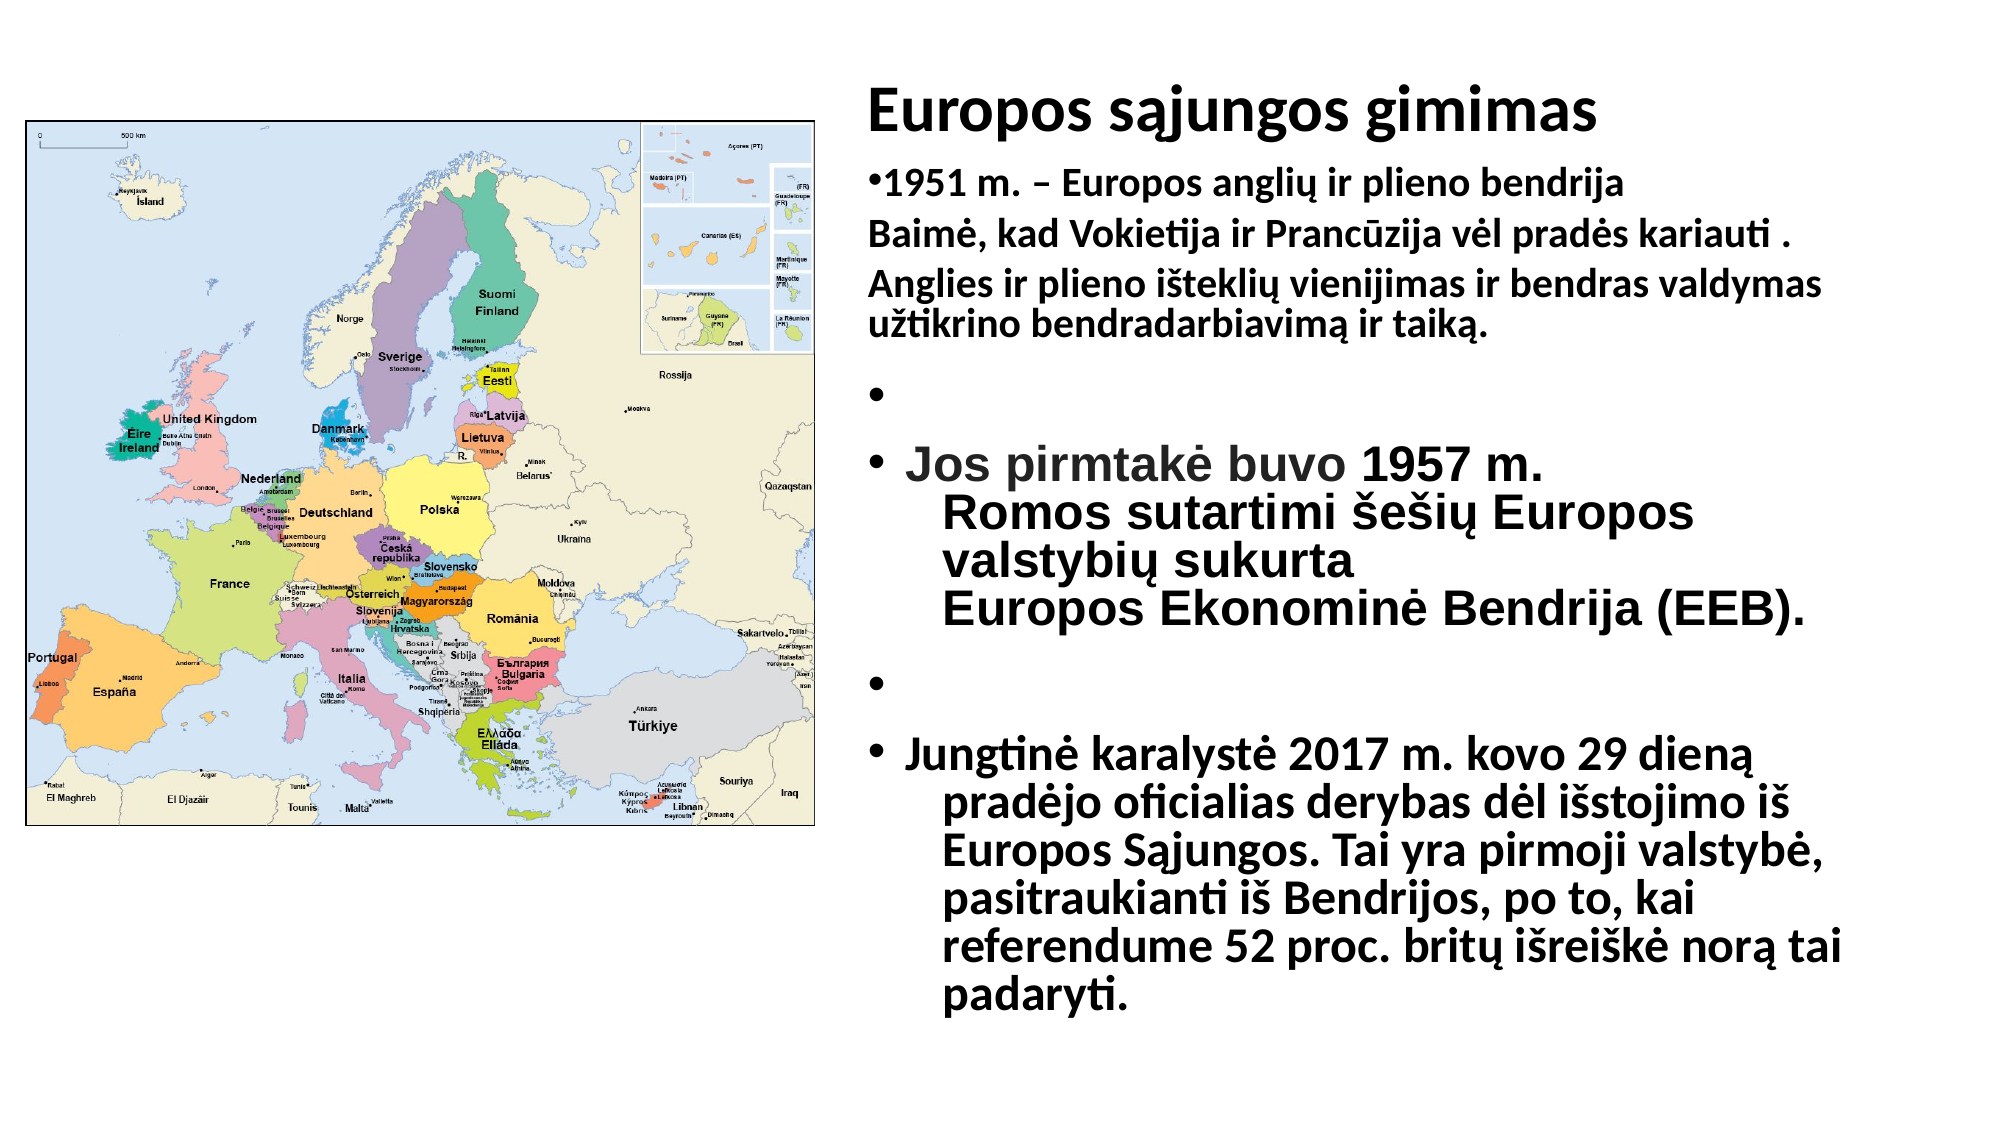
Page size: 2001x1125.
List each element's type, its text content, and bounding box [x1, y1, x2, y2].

list Europos sąjungos gimimas 1951 m. – Europos anglių ir plieno bendrija Baimė, kad Vokietija ir Prancūzija vėl pradės kariauti . Anglies ir plieno išteklių vienijimas ir bendras valdymas užtikrino bendradarbiavimą ir taiką. Jos pirmtakė buvo 1957 m. Romos sutartimi šešių Europos valstybių sukurta Europos Ekonominė Bendrija (EEB). Jungtinė karalystė 2017 m. kovo 29 dieną pradėjo oficialias derybas dėl išstojimo iš Europos Sąjungos. Tai yra pirmoji valstybė, pasitraukianti iš Bendrijos, po to, kai referendume 52 proc. britų išreiškė norą tai padaryti. [852, 72, 1921, 1041]
picture [25, 120, 815, 826]
